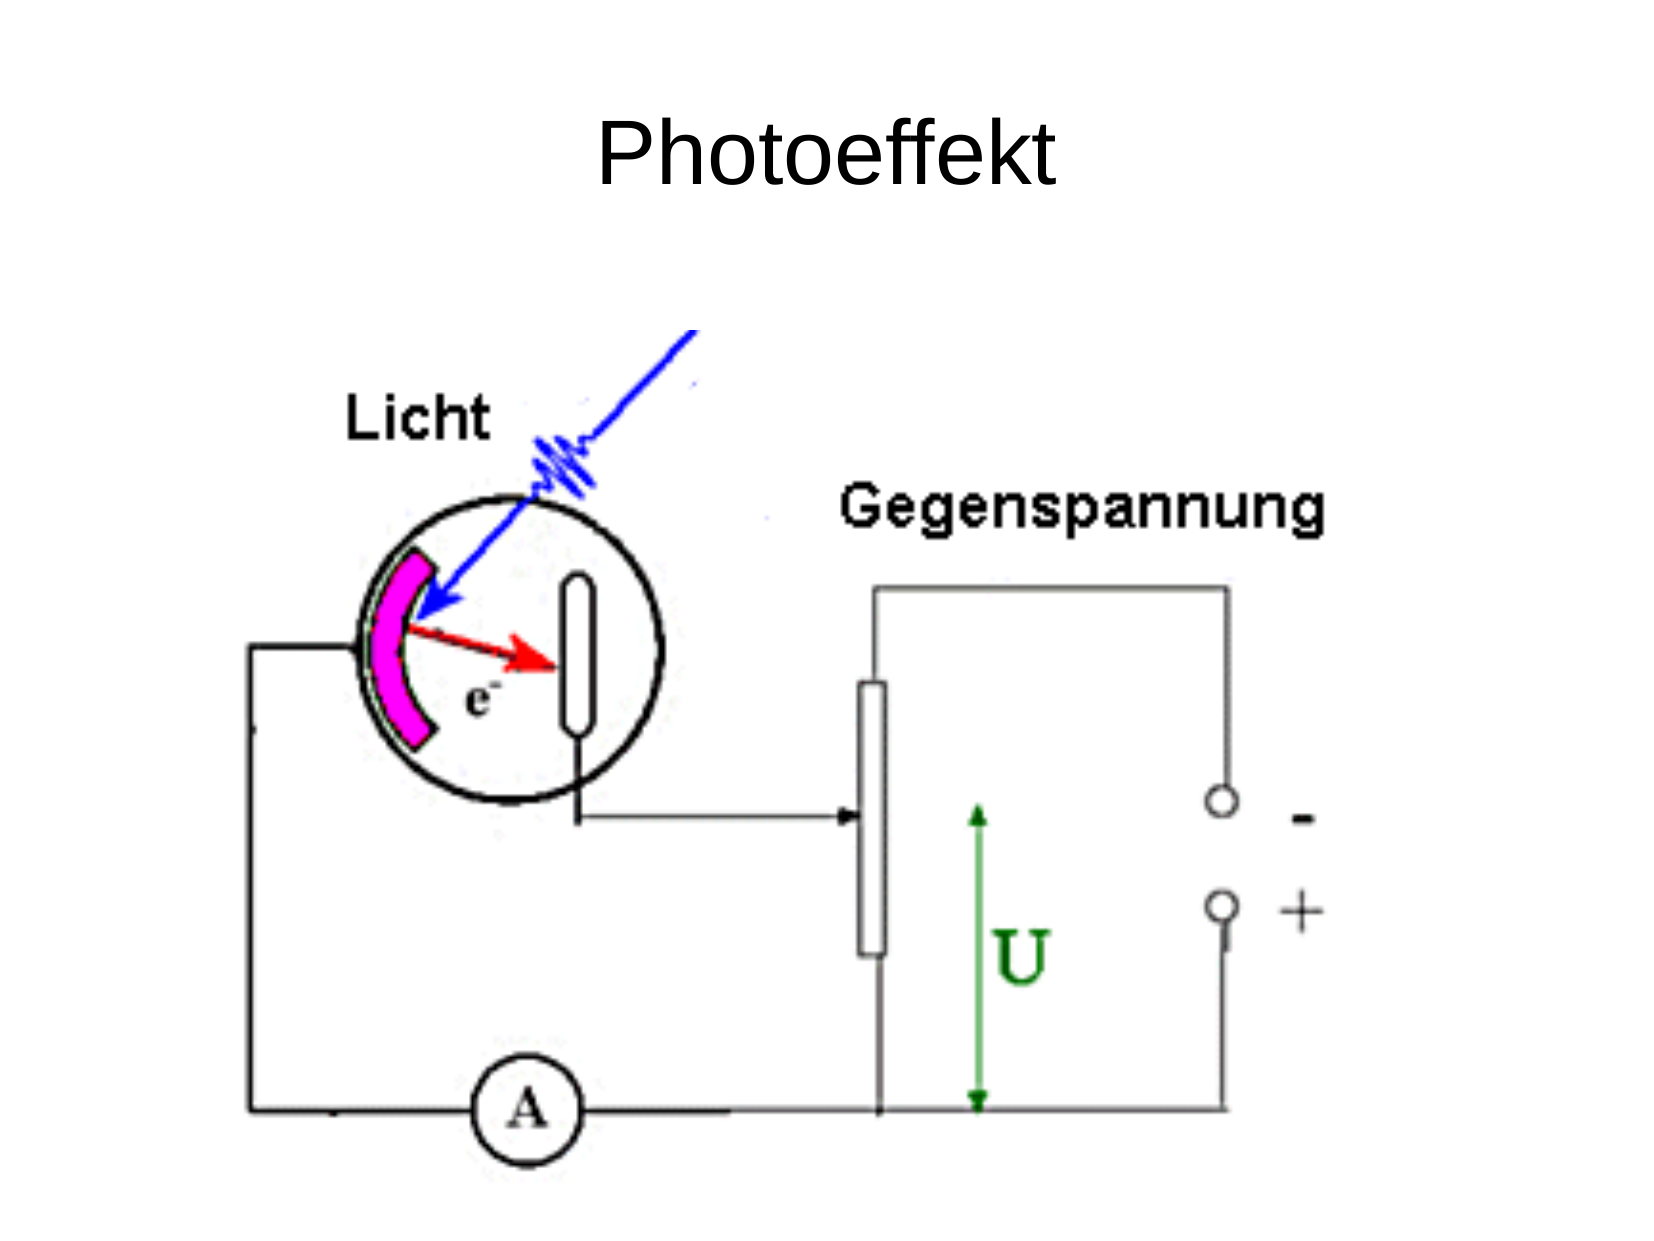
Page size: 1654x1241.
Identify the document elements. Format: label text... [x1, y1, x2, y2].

picture [212, 330, 1359, 1187]
title Photoeffekt [82, 49, 1571, 257]
